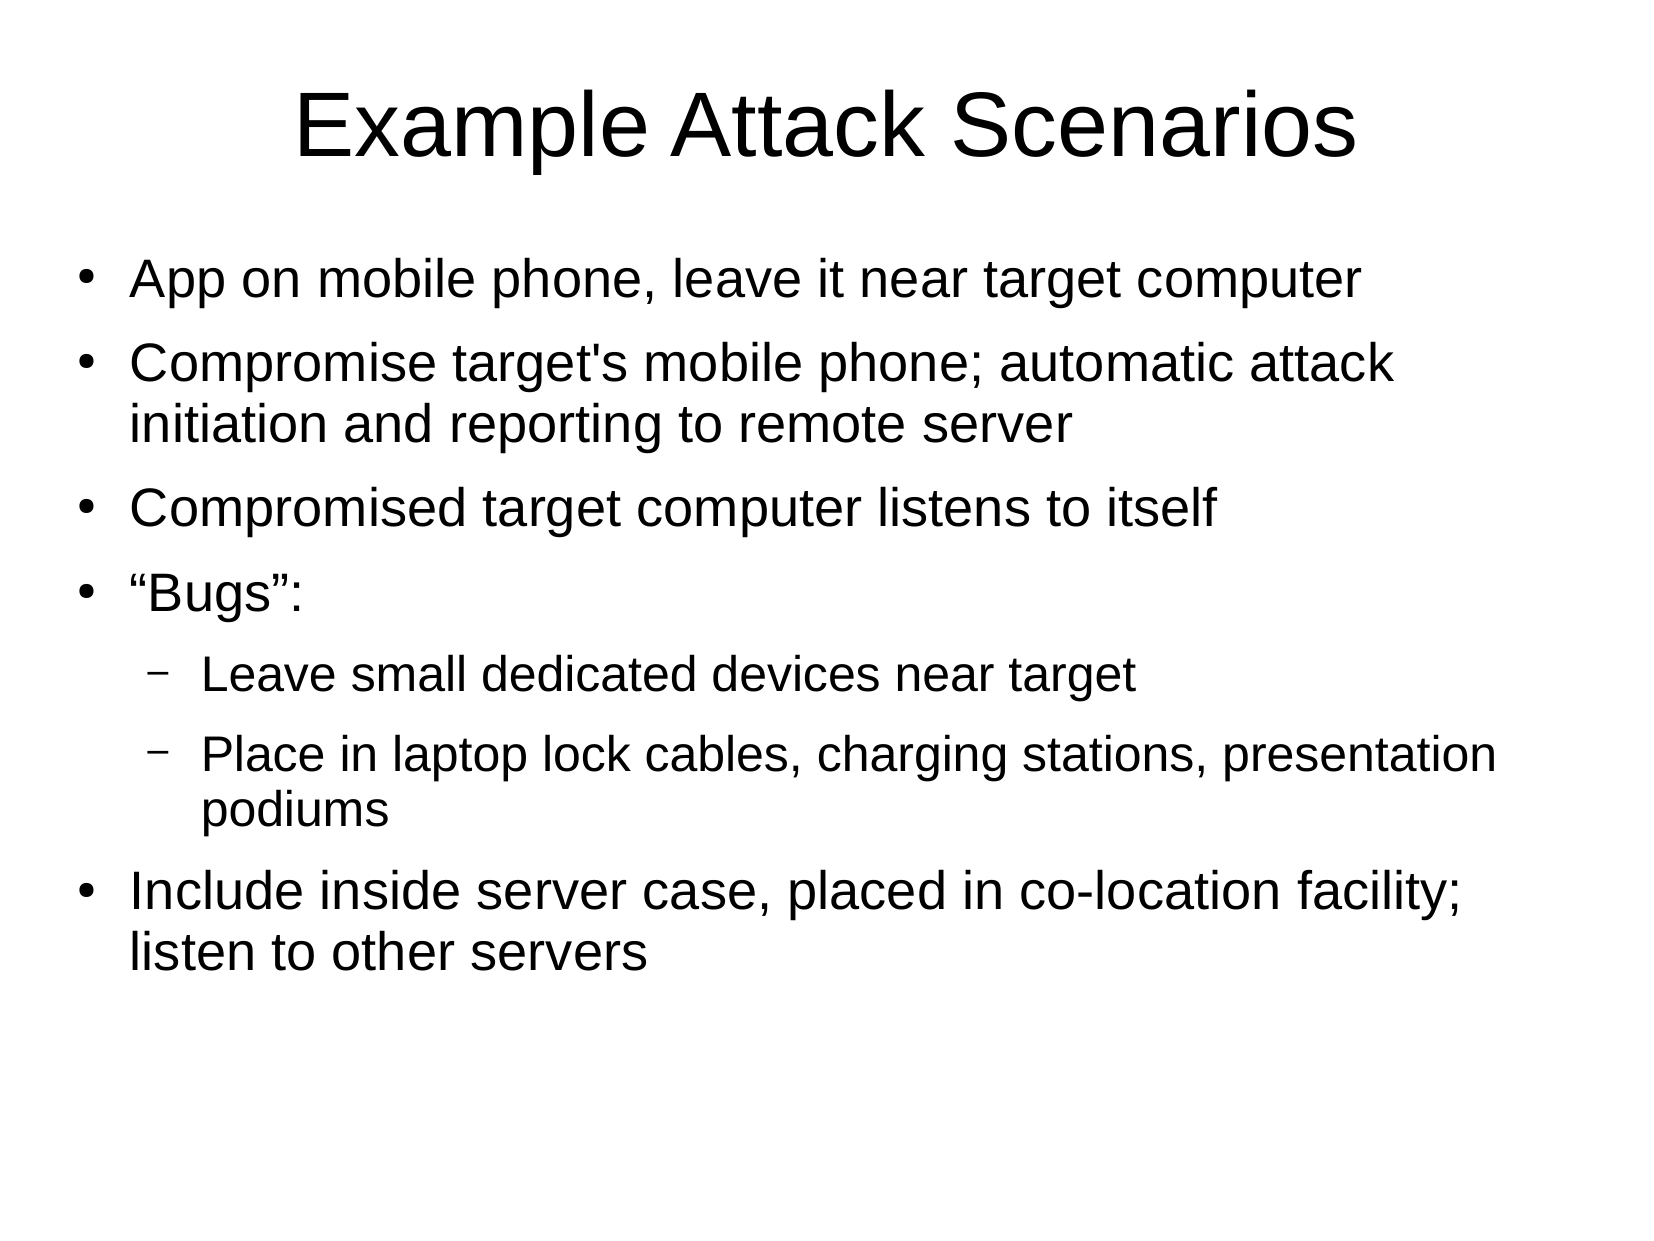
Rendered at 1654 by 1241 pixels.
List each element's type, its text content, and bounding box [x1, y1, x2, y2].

list App on mobile phone, leave it near target computer Compromise target's mobile phone; automatic attack initiation and reporting to remote server Compromised target computer listens to itself “Bugs”: Leave small dedicated devices near target Place in laptop lock cables, charging stations, presentation podiums Include inside server case, placed in co-location facility; listen to other servers [59, 248, 1595, 1170]
title Example Attack Scenarios [82, 49, 1571, 201]
